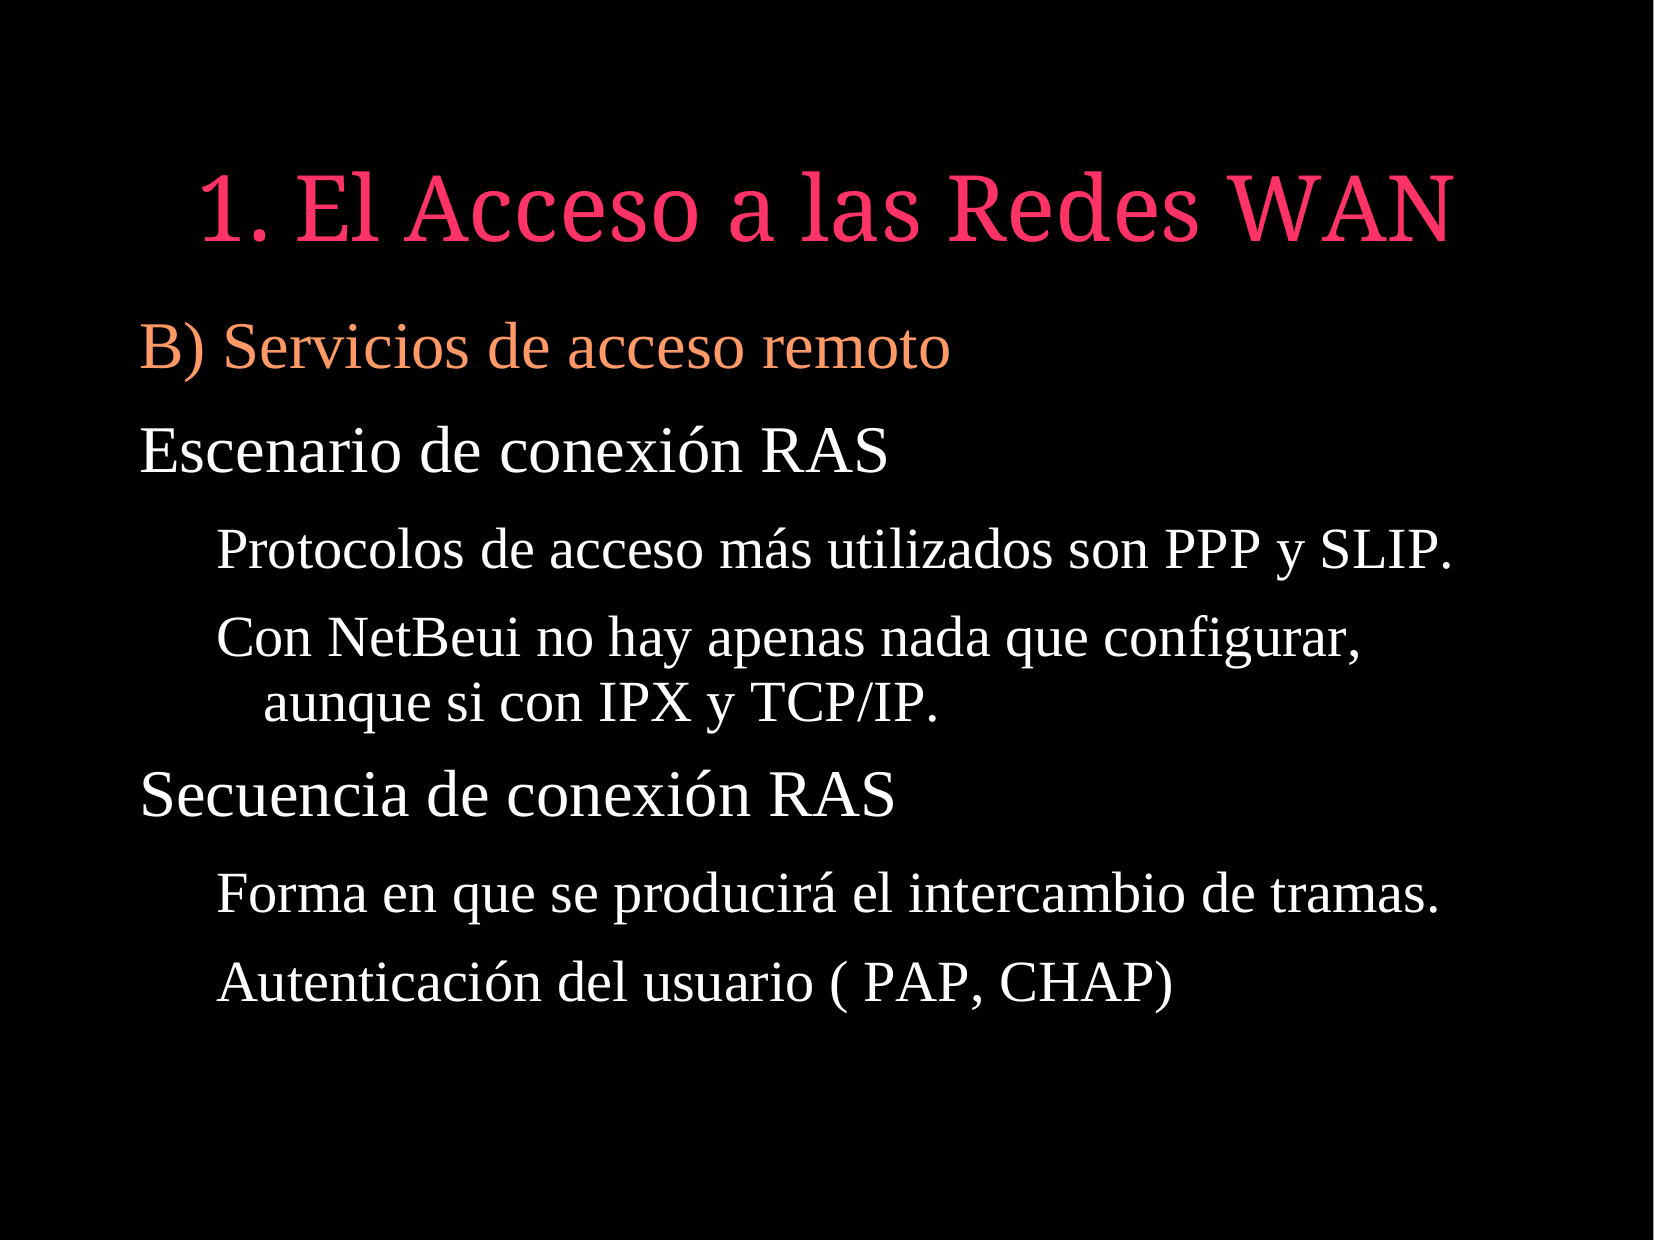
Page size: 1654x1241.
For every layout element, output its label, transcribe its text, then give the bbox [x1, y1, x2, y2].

list B) Servicios de acceso remoto Escenario de conexión RAS Protocolos de acceso más utilizados son PPP y SLIP. Con NetBeui no hay apenas nada que configurar, aunque si con IPX y TCP/IP. Secuencia de conexión RAS Forma en que se producirá el intercambio de tramas. Autenticación del usuario ( PAP, CHAP) [121, 309, 1534, 1091]
title 1. El Acceso a las Redes WAN [121, 102, 1534, 309]
